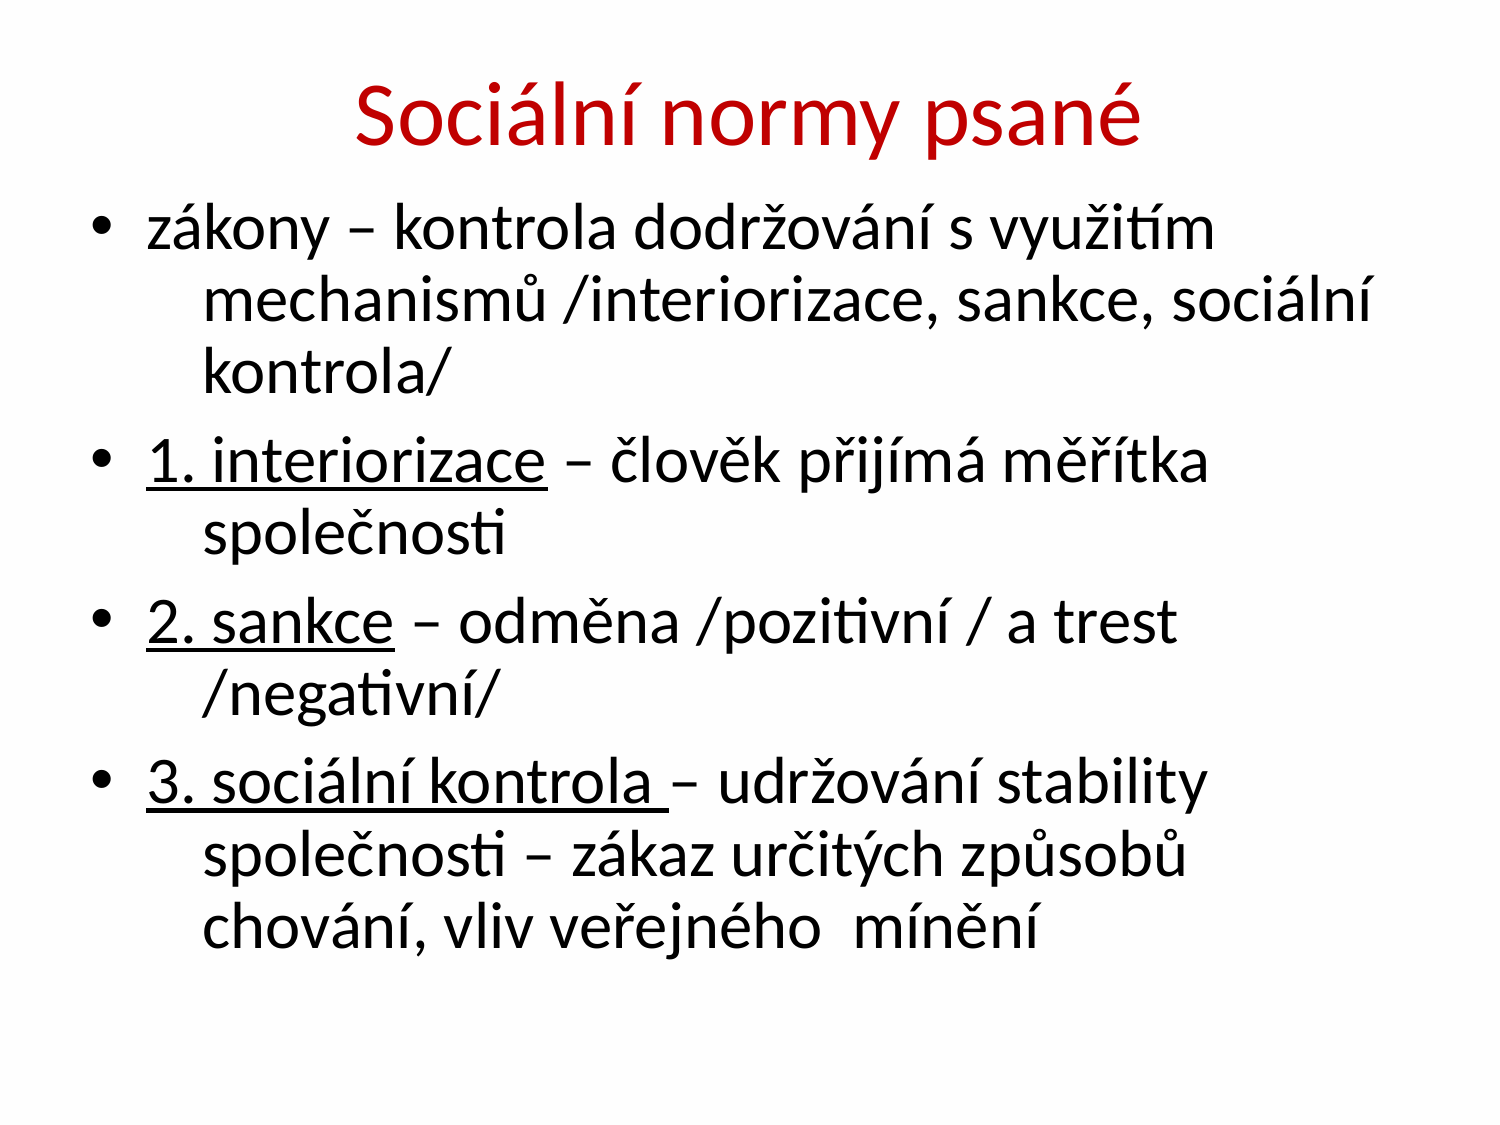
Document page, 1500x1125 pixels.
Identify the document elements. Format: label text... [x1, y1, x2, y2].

list zákony – kontrola dodržování s využitím mechanismů /interiorizace, sankce, sociální kontrola/ 1. interiorizace – člověk přijímá měřítka společnosti 2. sankce – odměna /pozitivní / a trest /negativní/ 3. sociální kontrola – udržování stability společnosti – zákaz určitých způsobů chování, vliv veřejného mínění [75, 184, 1426, 1005]
title Sociální normy psané [75, 45, 1426, 173]
